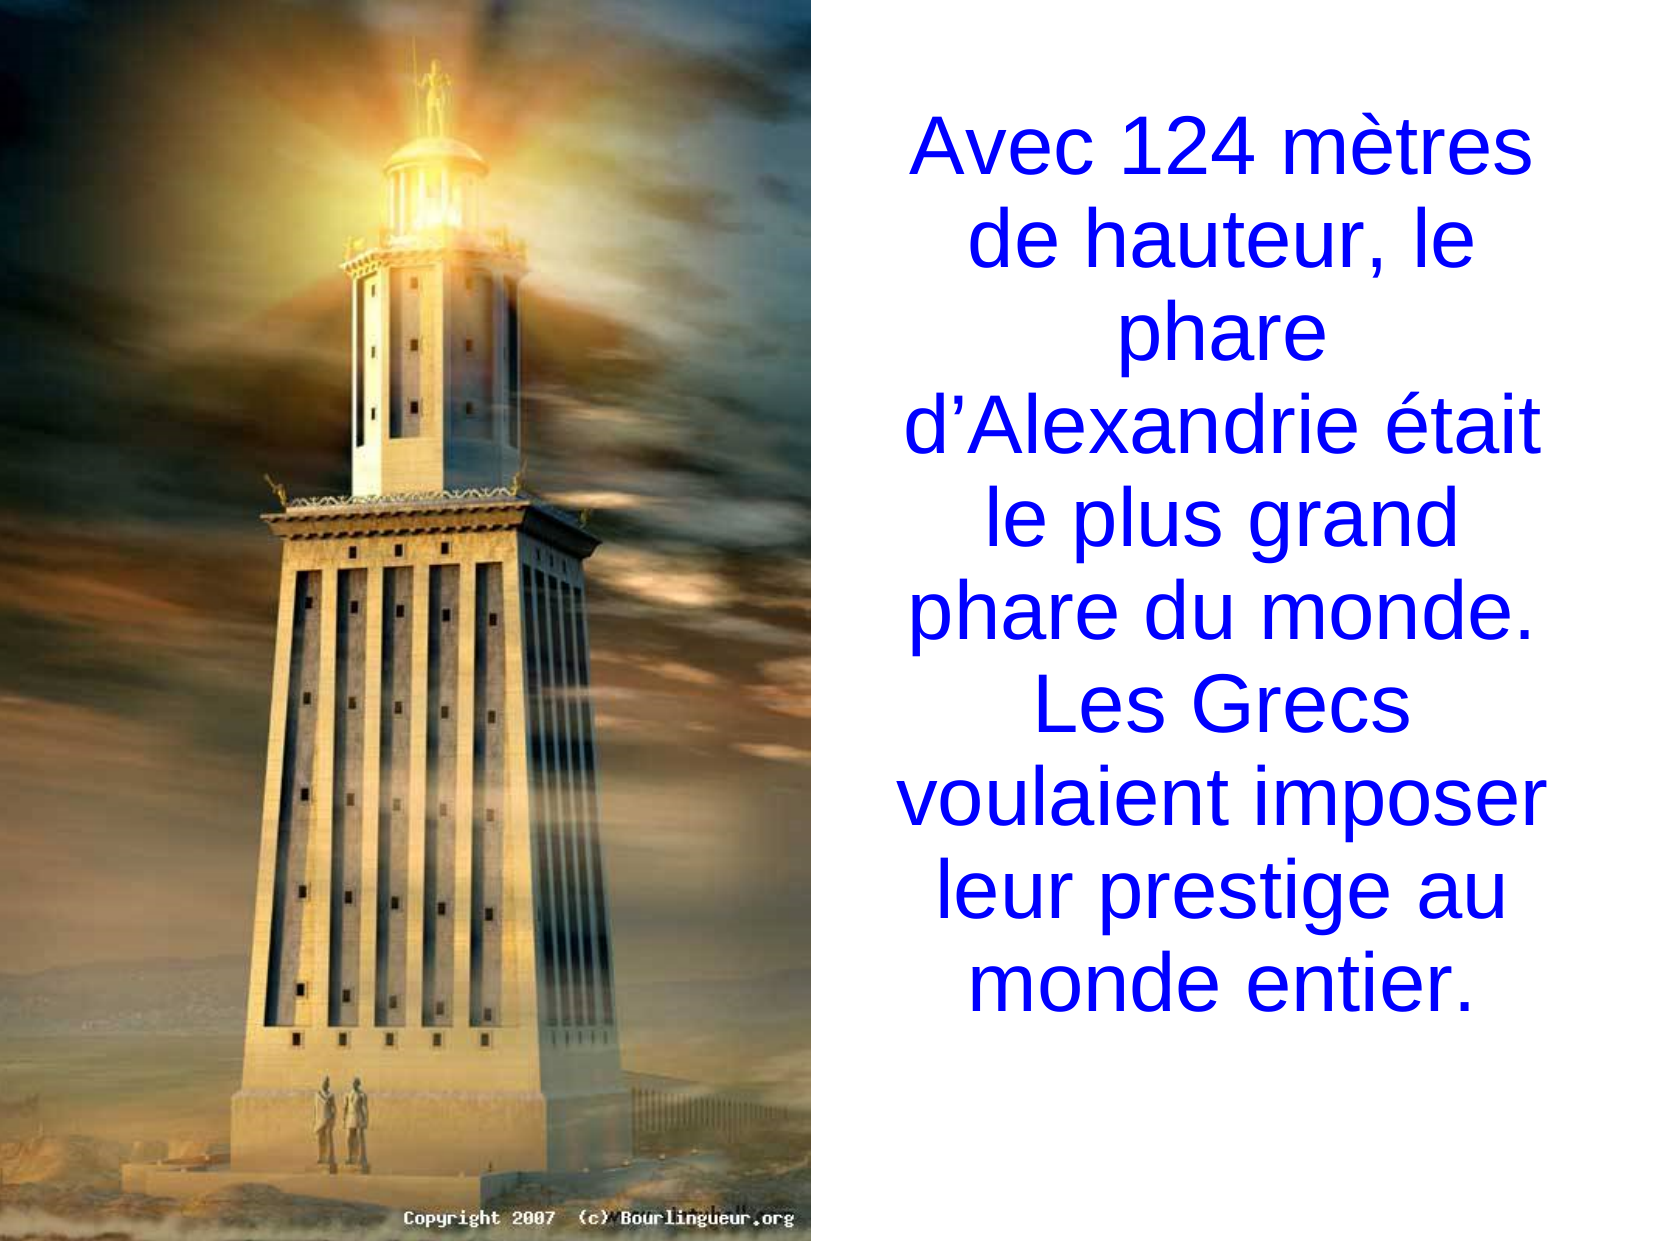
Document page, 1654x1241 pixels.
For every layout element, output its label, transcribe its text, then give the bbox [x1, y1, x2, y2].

title Avec 124 mètres de hauteur, le phare d’Alexandrie était le plus grand phare du monde. Les Grecs voulaient imposer leur prestige au monde entier. [879, 98, 1565, 1029]
picture [0, 0, 811, 1241]
